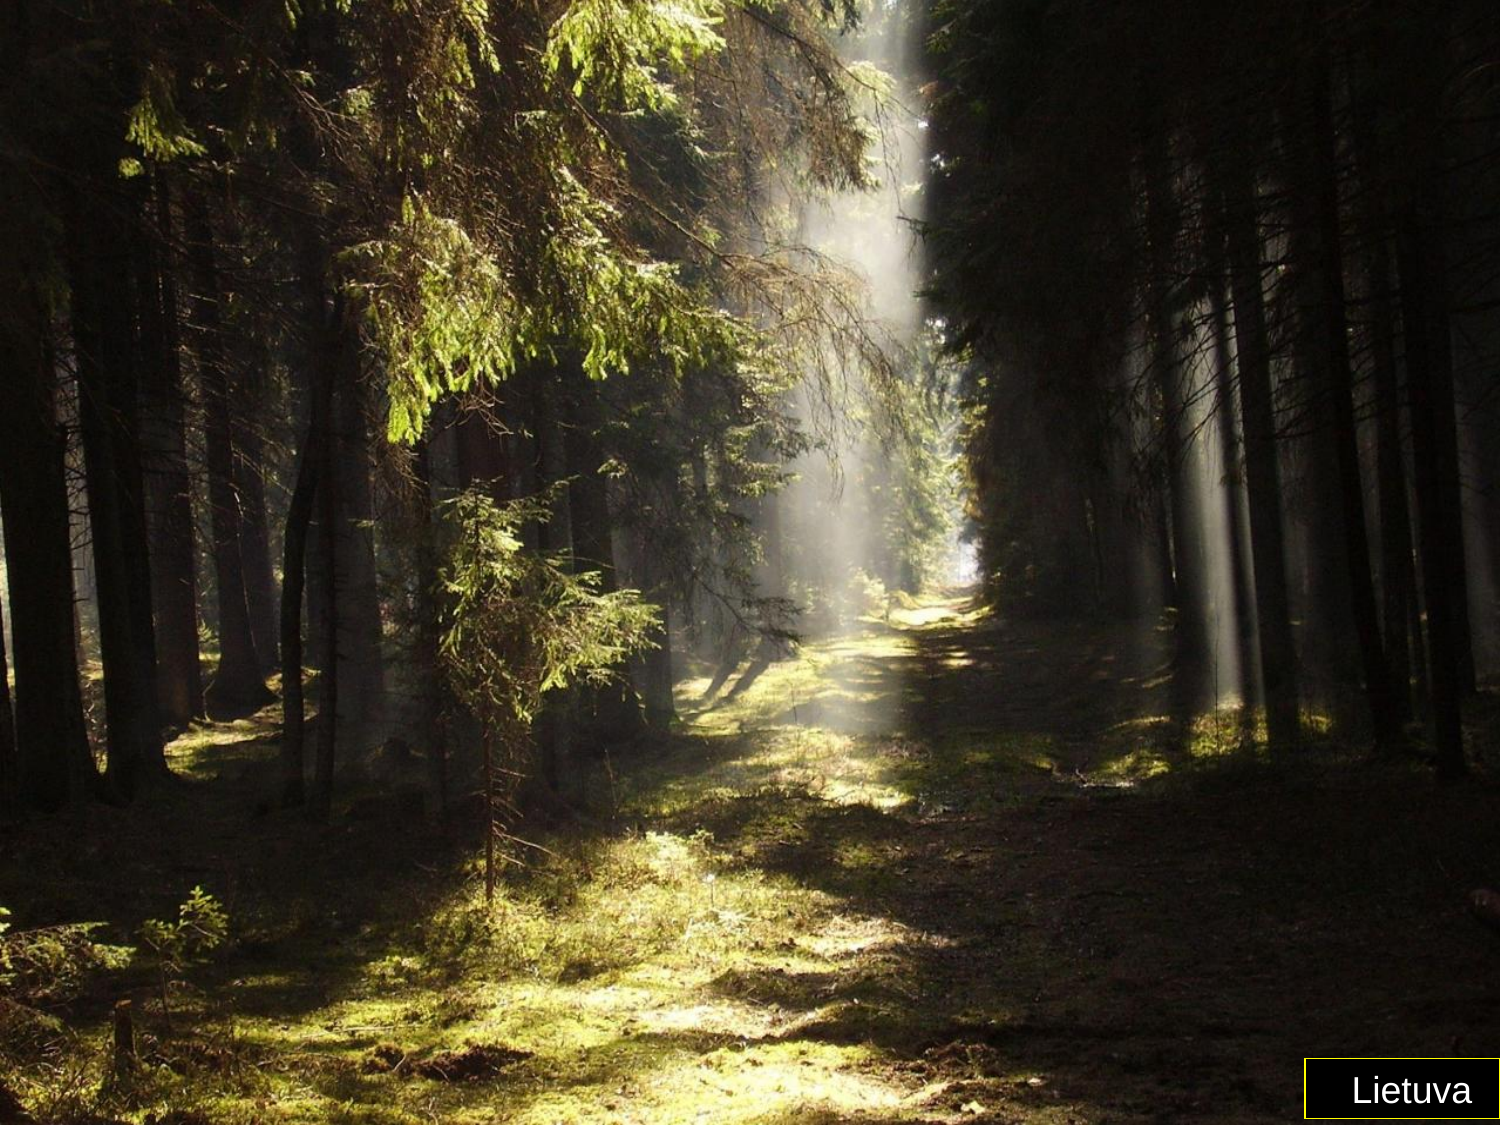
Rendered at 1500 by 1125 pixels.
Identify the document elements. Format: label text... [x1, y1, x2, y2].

picture [0, 0, 1500, 1125]
text_box Lietuva [1305, 1059, 1500, 1119]
